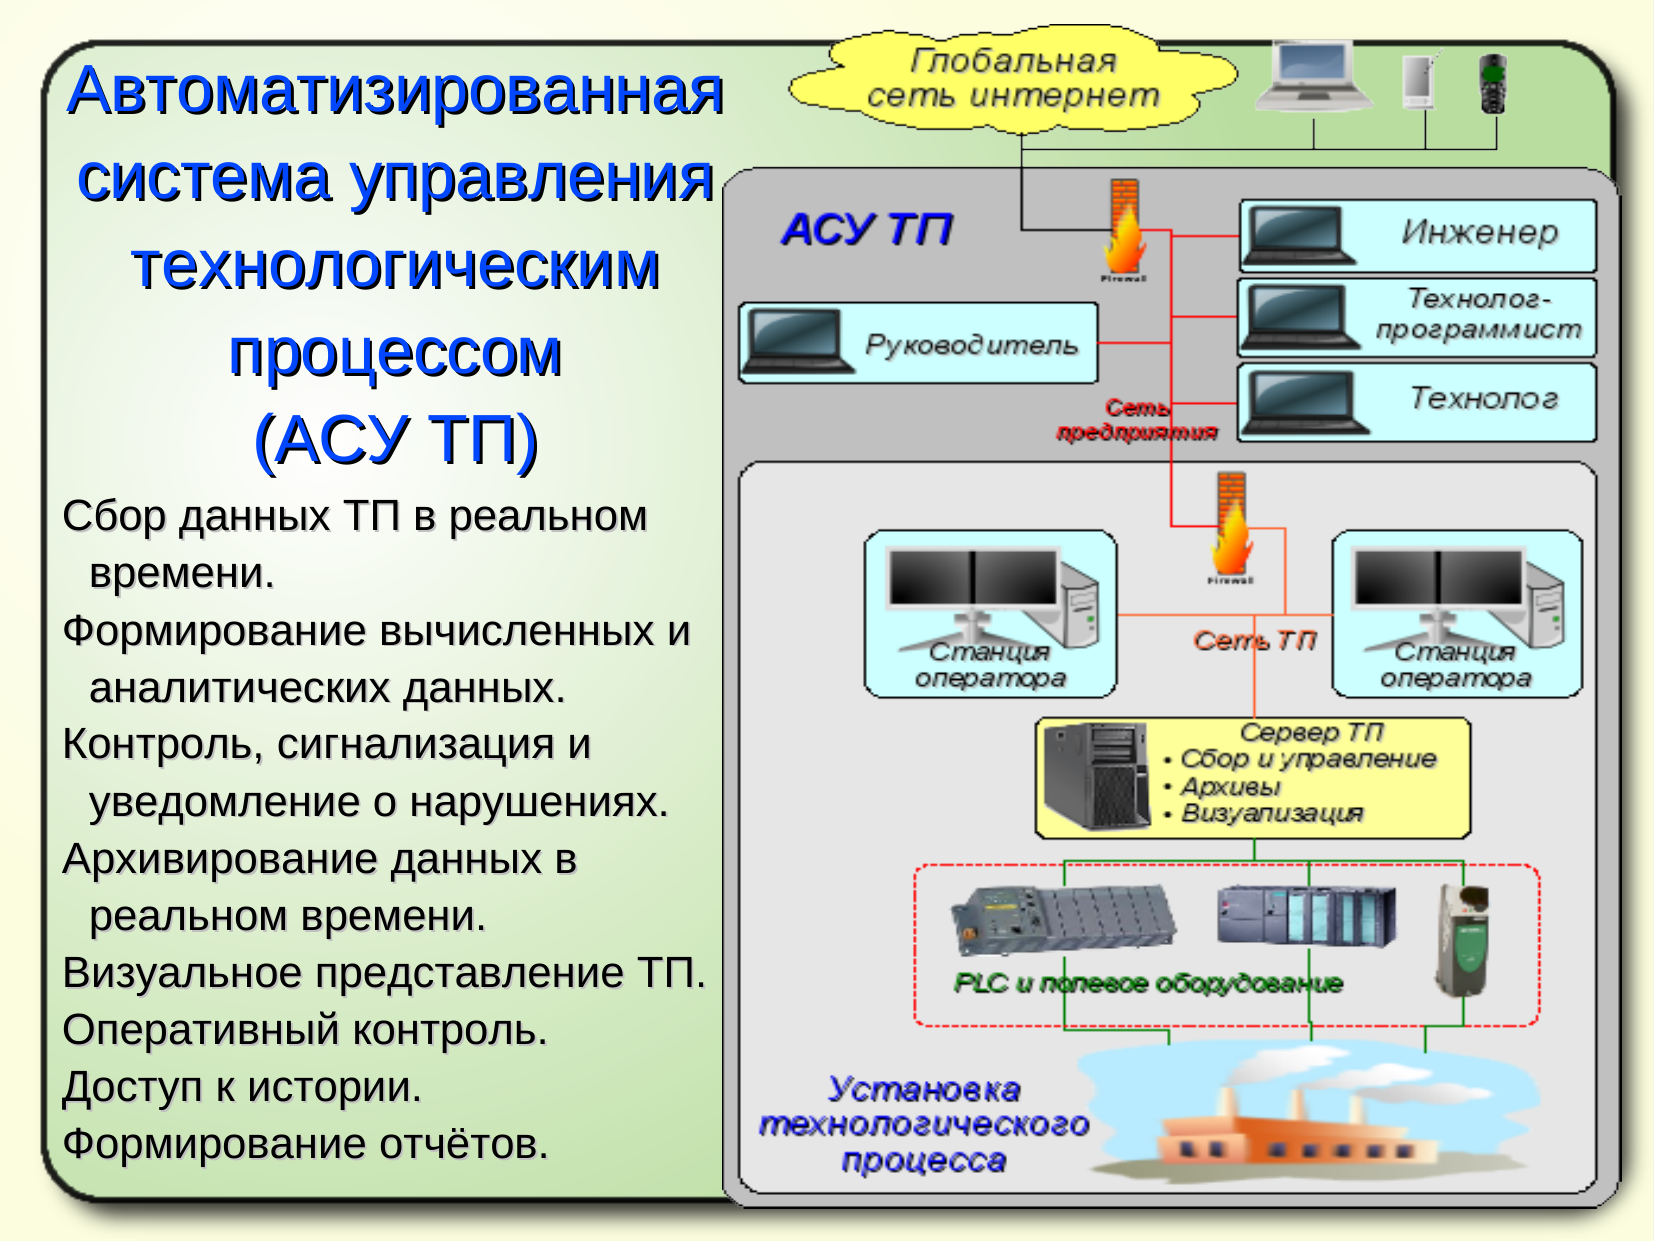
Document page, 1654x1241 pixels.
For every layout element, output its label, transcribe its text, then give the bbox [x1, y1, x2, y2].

title Автоматизированная система управления технологическим процессом (АСУ ТП) [37, 44, 754, 470]
list Сбор данных ТП в реальном времени. Формирование вычисленных и аналитических данных. Контроль, сигнализация и уведомление о нарушениях. Архивирование данных в реальном времени. Визуальное представление ТП. Оперативный контроль. Доступ к истории. Формирование отчётов. [48, 483, 782, 1160]
picture [0, 0, 1654, 1241]
